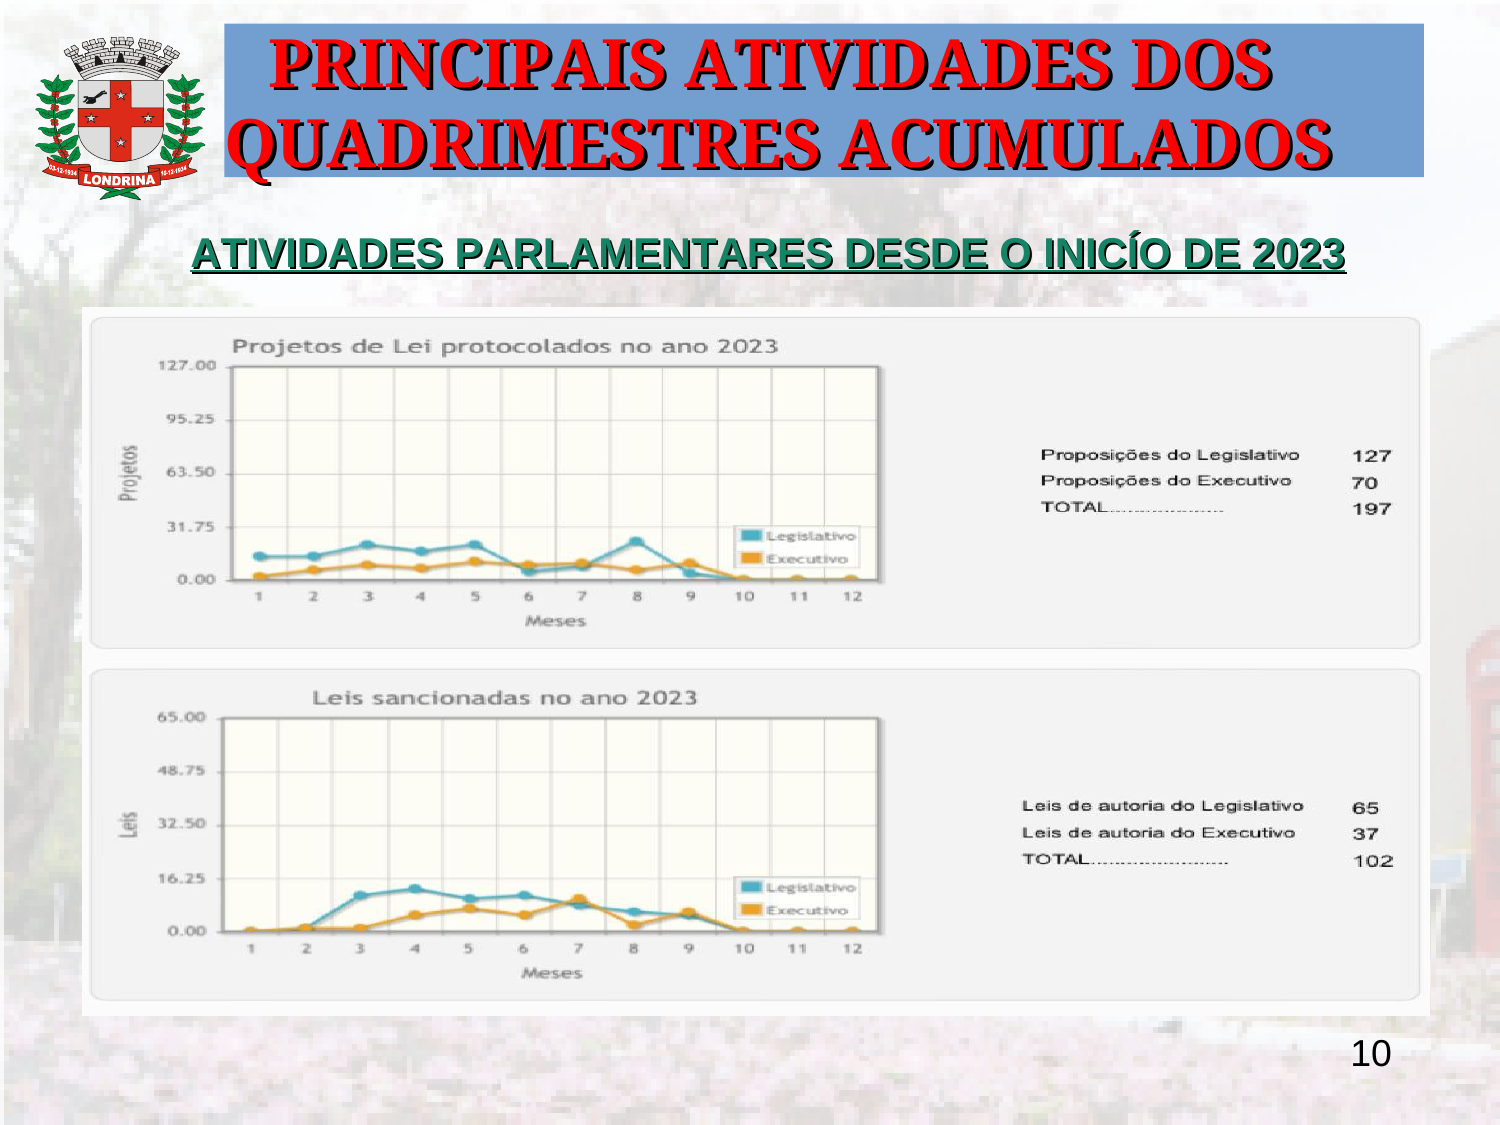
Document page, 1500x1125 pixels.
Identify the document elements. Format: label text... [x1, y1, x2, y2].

picture [35, 36, 206, 201]
text_box PRINCIPAIS ATIVIDADES DOS QUADRIMESTRES ACUMULADOS [224, 23, 1424, 178]
text_box ATIVIDADES PARLAMENTARES DESDE O INICÍO DE 2023 [82, 200, 1453, 286]
picture [82, 307, 1430, 1016]
text_box <número> [1335, 1021, 1500, 1092]
